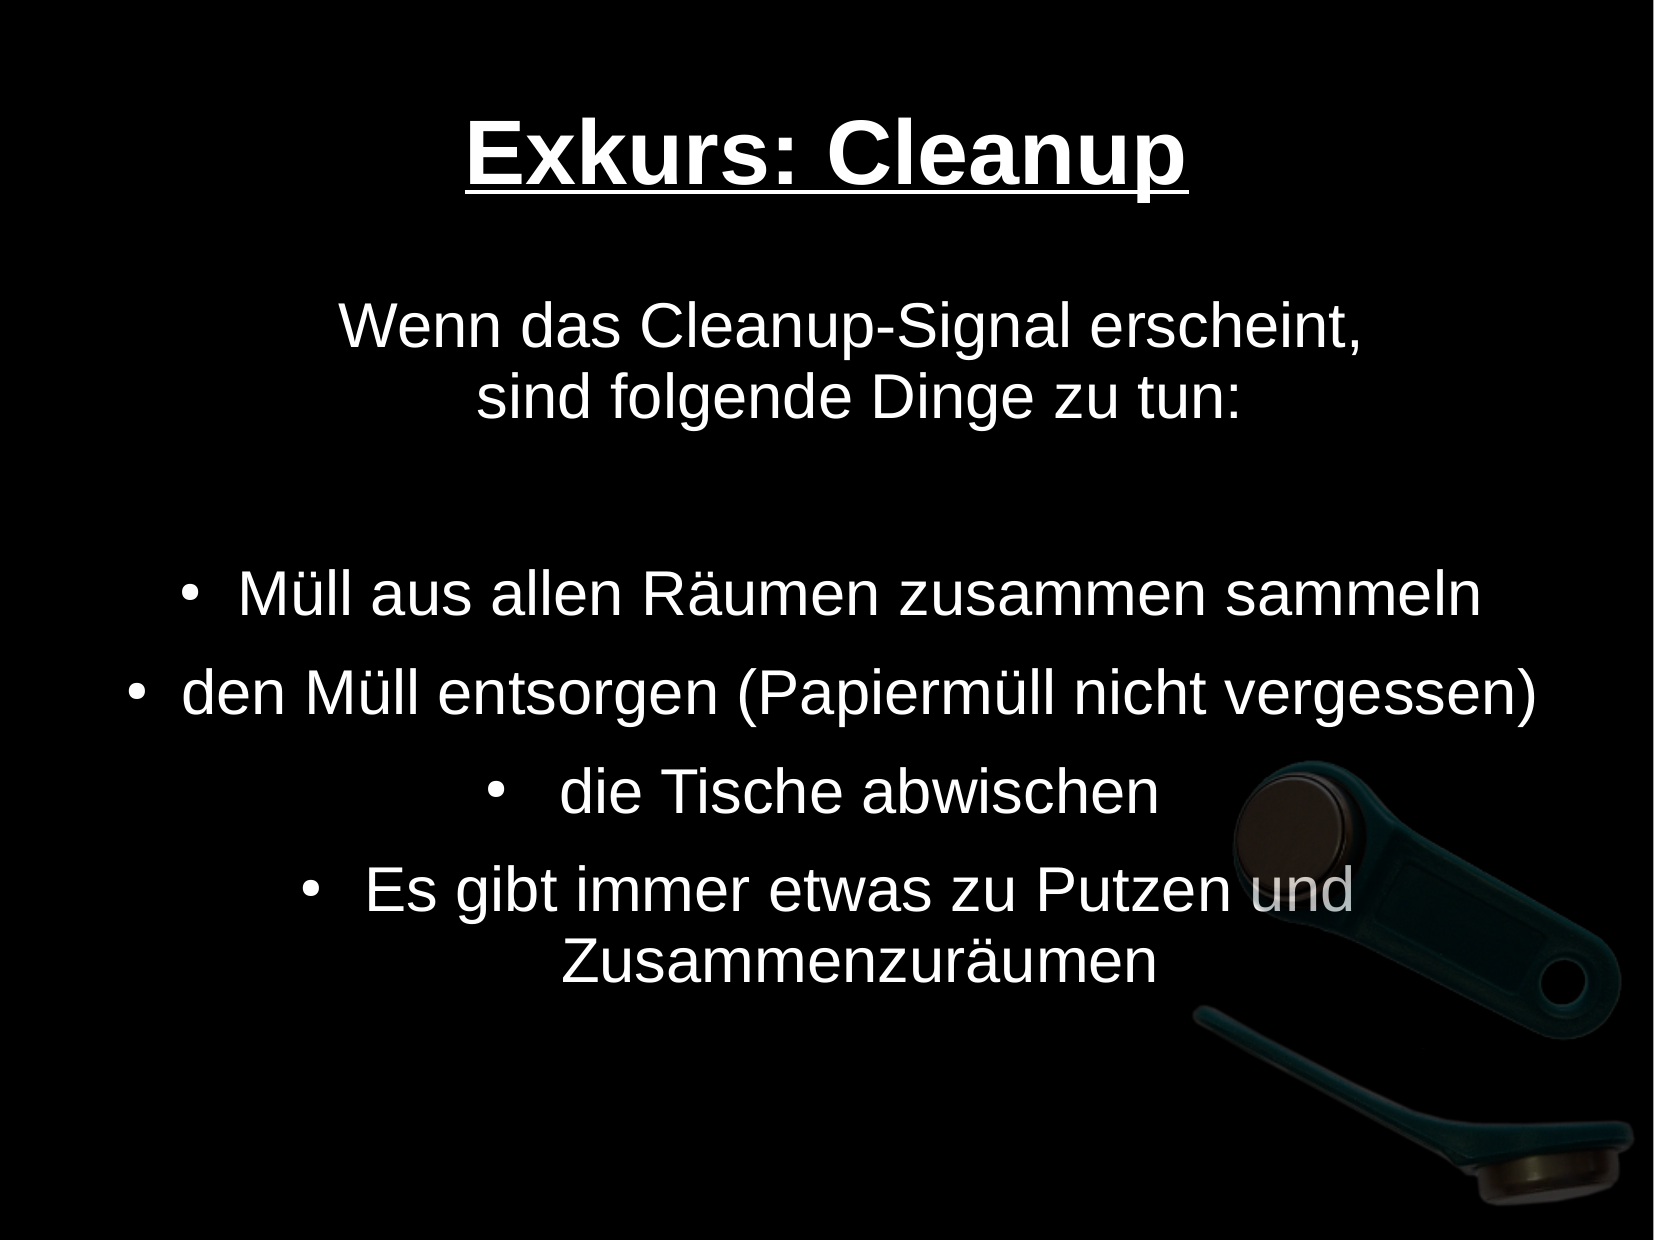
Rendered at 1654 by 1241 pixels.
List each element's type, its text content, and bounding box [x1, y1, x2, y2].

list Wenn das Cleanup-Signal erscheint, sind folgende Dinge zu tun: Müll aus allen Räumen zusammen sammeln den Müll entsorgen (Papiermüll nicht vergessen) die Tische abwischen Es gibt immer etwas zu Putzen und Zusammenzuräumen [82, 290, 1571, 1010]
picture [1150, 732, 1654, 1236]
title Exkurs: Cleanup [82, 49, 1571, 257]
